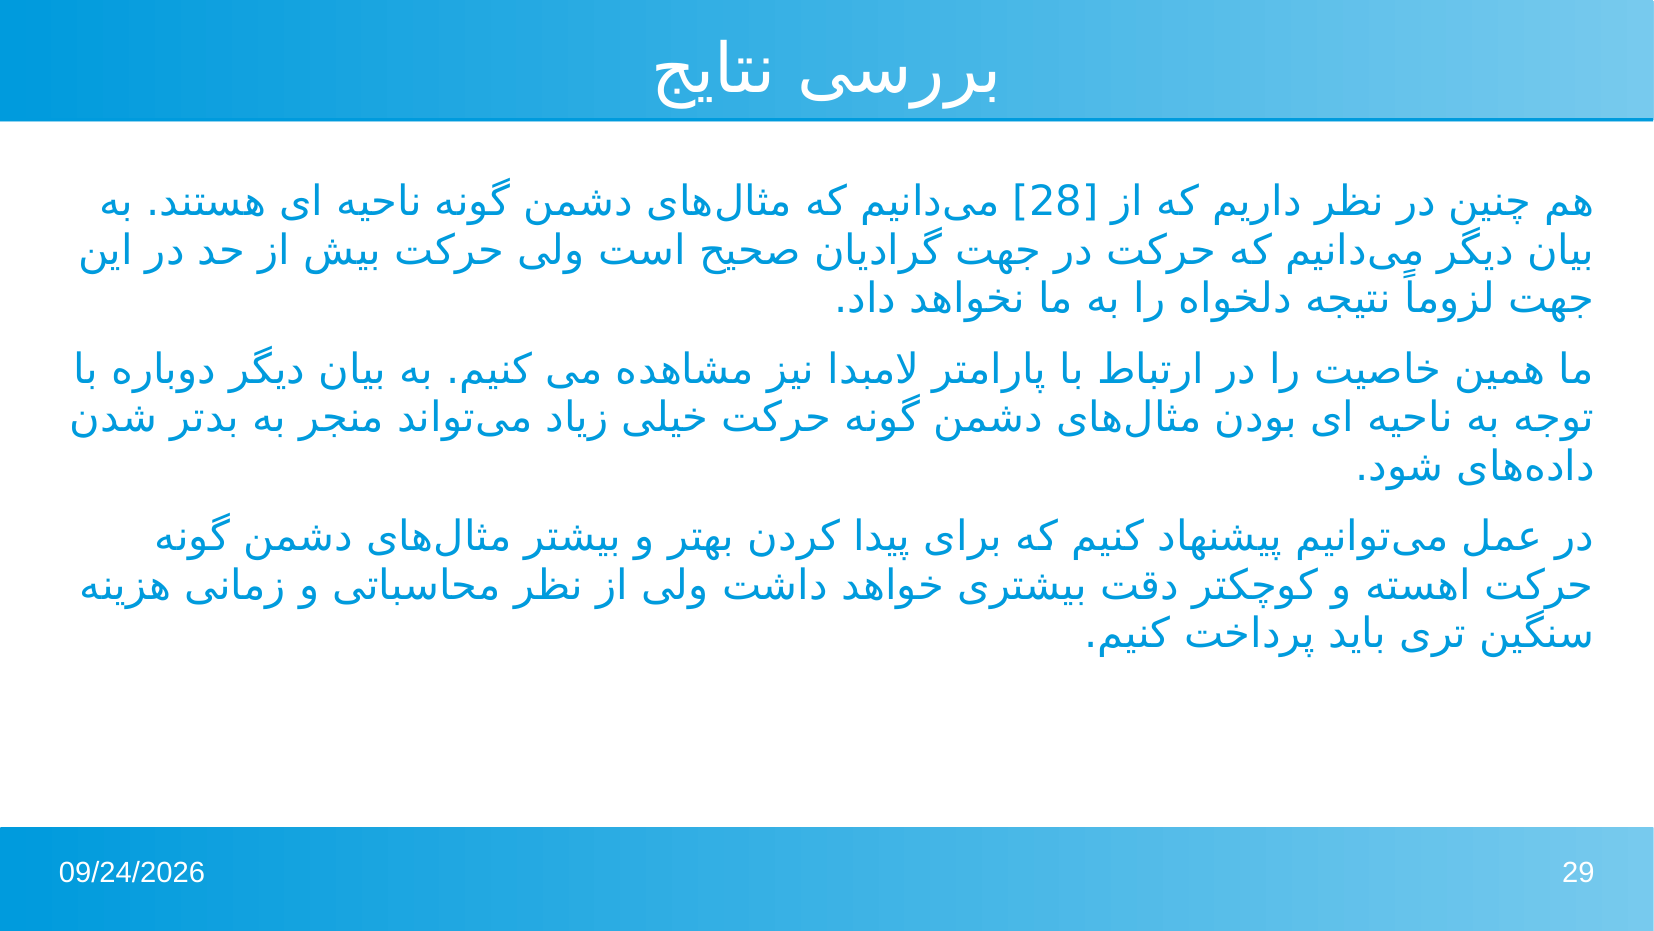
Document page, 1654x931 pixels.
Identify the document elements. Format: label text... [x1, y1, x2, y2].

list هم چنین در نظر داریم که از [28] می‌دانیم که مثال‌های دشمن گونه ناحیه ای هستند. به بیان دیگر می‌دانیم که حرکت در جهت گرادیان صحیح است ولی حرکت بیش از حد در این جهت لزوماً نتیجه دلخواه را به ما نخواهد داد. ما همین خاصیت را در ارتباط با پارامتر لامبدا نیز مشاهده می کنیم. به بیان دیگر دوباره با توجه به ناحیه ای بودن مثال‌های دشمن گونه حرکت خیلی زیاد می‌تواند منجر به بدتر شدن داده‌های شود. در عمل می‌توانیم پیشنهاد کنیم که برای پیدا کردن بهتر و بیشتر مثال‌های دشمن گونه حرکت اهسته و کوچکتر دقت بیشتری خواهد داشت ولی از نظر محاسباتی و زمانی هزینه سنگین تری باید پرداخت کنیم. [59, 177, 1595, 768]
title بررسی نتایج [59, 29, 1595, 108]
